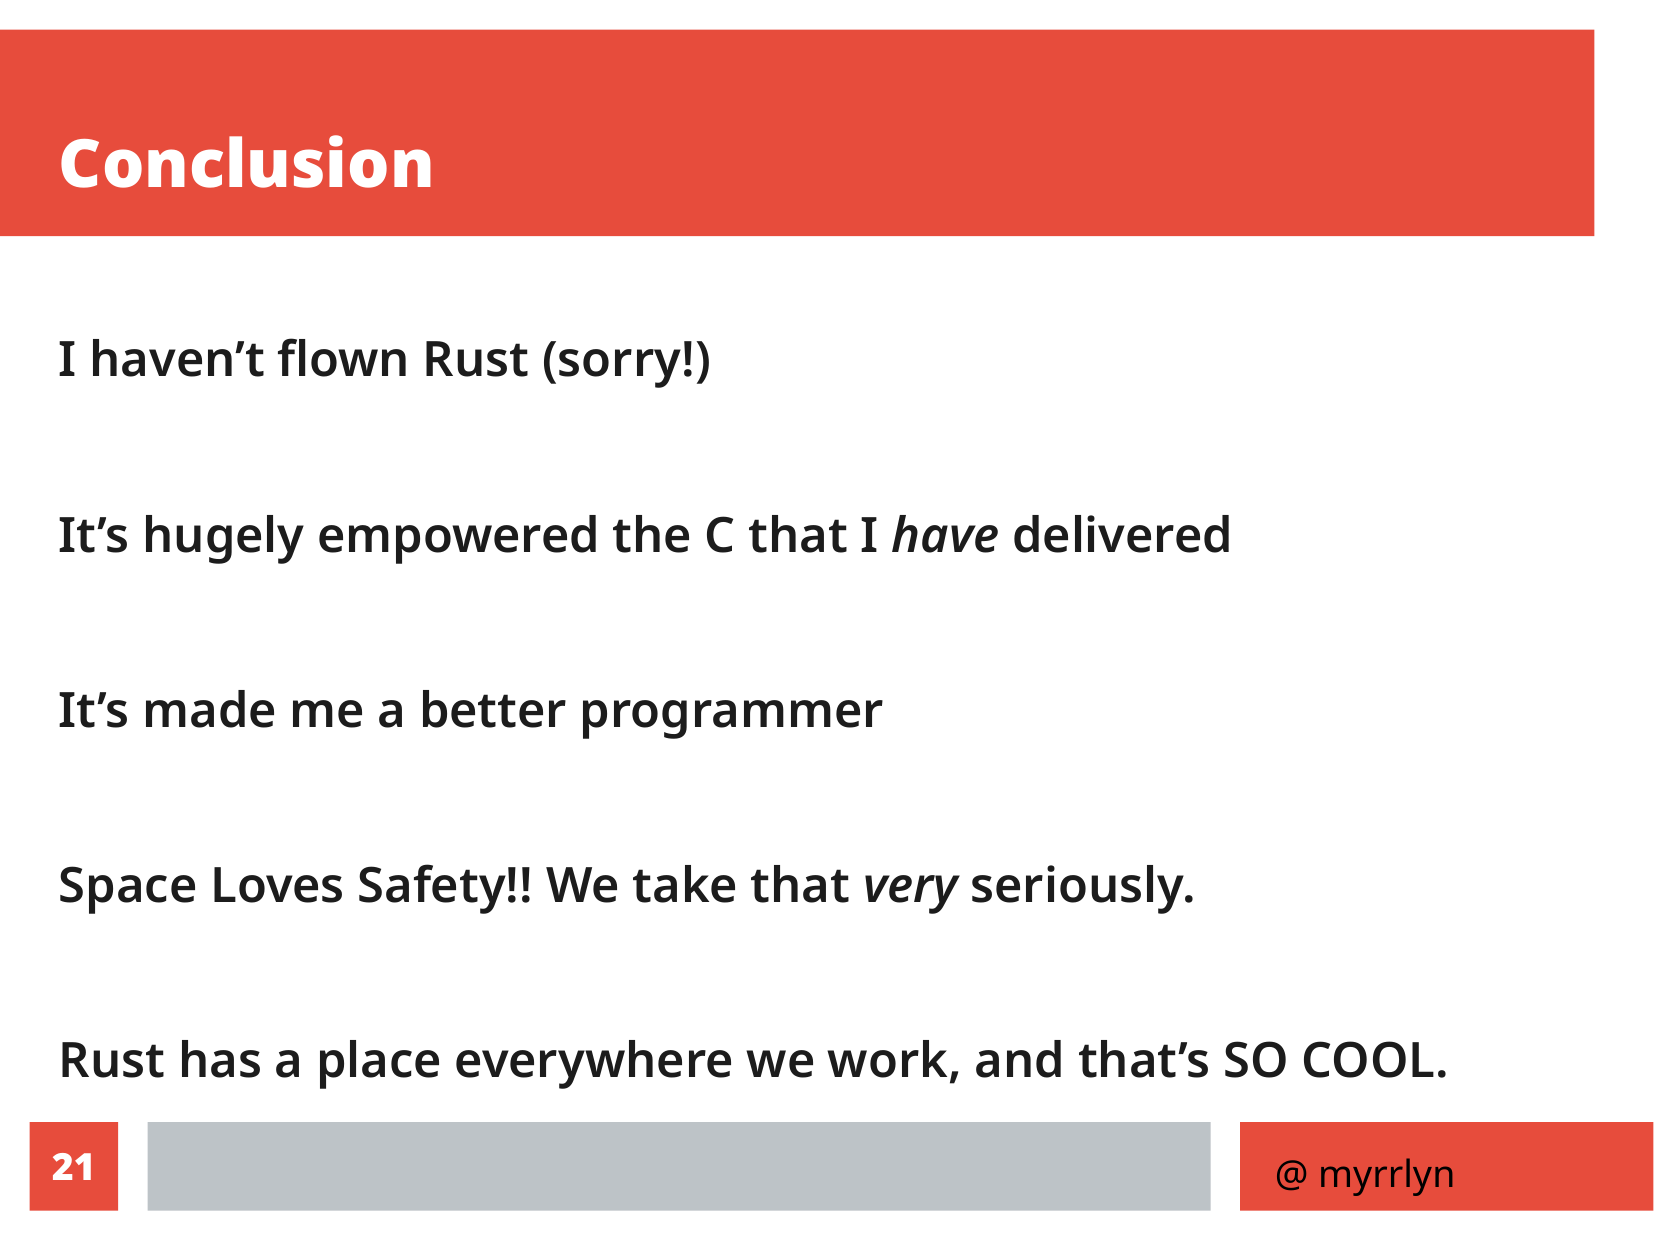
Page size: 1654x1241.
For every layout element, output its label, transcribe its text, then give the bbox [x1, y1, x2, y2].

title Conclusion [59, 59, 1595, 207]
text_box @ myrrlyn [1260, 1140, 1636, 1202]
list I haven’t flown Rust (sorry!) It’s hugely empowered the C that I have delivered It’s made me a better programmer Space Loves Safety!! We take that very seriously. Rust has a place everywhere we work, and that’s SO COOL. [59, 324, 1565, 1093]
